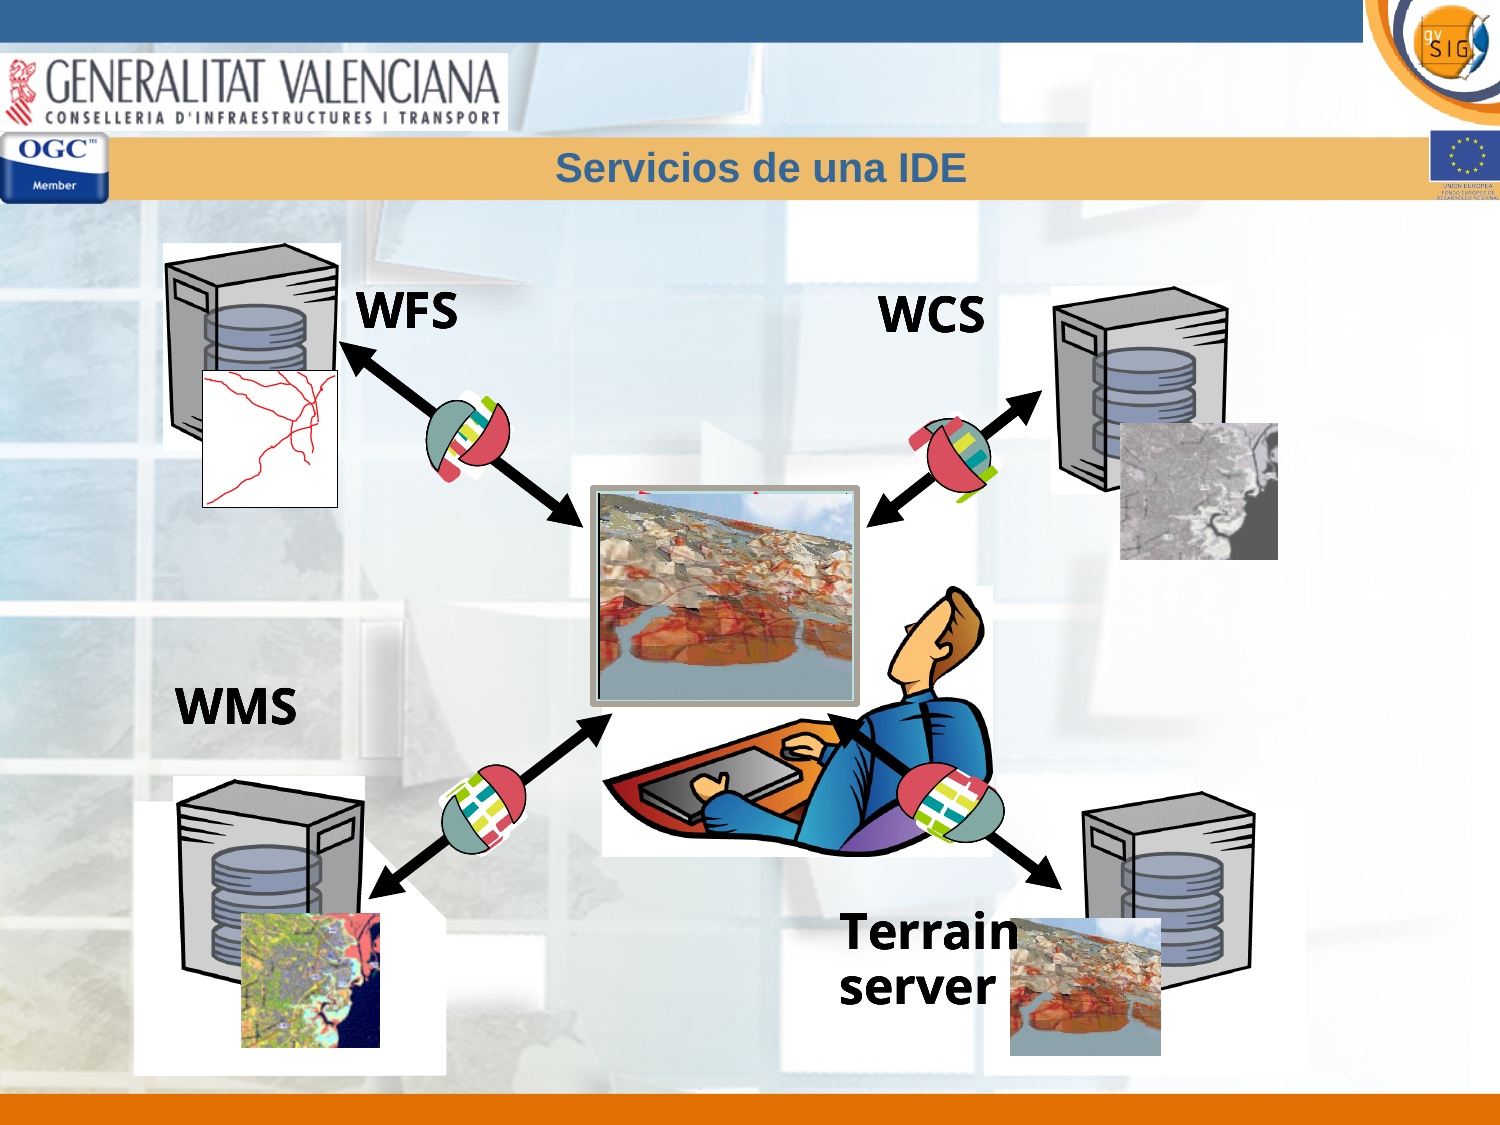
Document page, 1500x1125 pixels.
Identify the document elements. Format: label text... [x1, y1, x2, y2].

text_box [913, 416, 998, 502]
text_box WCS [878, 280, 979, 343]
picture [1051, 286, 1278, 560]
text_box [1007, 801, 1080, 918]
text_box [133, 801, 447, 1076]
text_box Servicios de una IDE [145, 146, 1389, 202]
picture [600, 494, 852, 700]
text_box [546, 493, 584, 528]
text_box [338, 341, 377, 377]
picture [1010, 791, 1258, 1056]
text_box [897, 762, 1004, 843]
text_box [866, 493, 905, 528]
picture [173, 776, 380, 1048]
text_box [983, 801, 1306, 1076]
picture [0, 53, 508, 131]
picture [1429, 129, 1500, 200]
text_box [1005, 390, 1043, 426]
text_box WFS [356, 276, 455, 339]
text_box server [839, 952, 987, 1015]
text_box WMS [175, 672, 282, 735]
text_box [426, 395, 514, 480]
picture [1363, 0, 1500, 127]
text_box [575, 713, 613, 748]
text_box [442, 765, 528, 854]
text_box [202, 370, 338, 508]
text_box [592, 488, 857, 704]
text_box [827, 713, 866, 749]
text_box Terrain [839, 897, 1012, 960]
picture [974, 795, 982, 804]
picture [602, 586, 993, 857]
picture [163, 243, 341, 451]
picture [0, 132, 109, 204]
